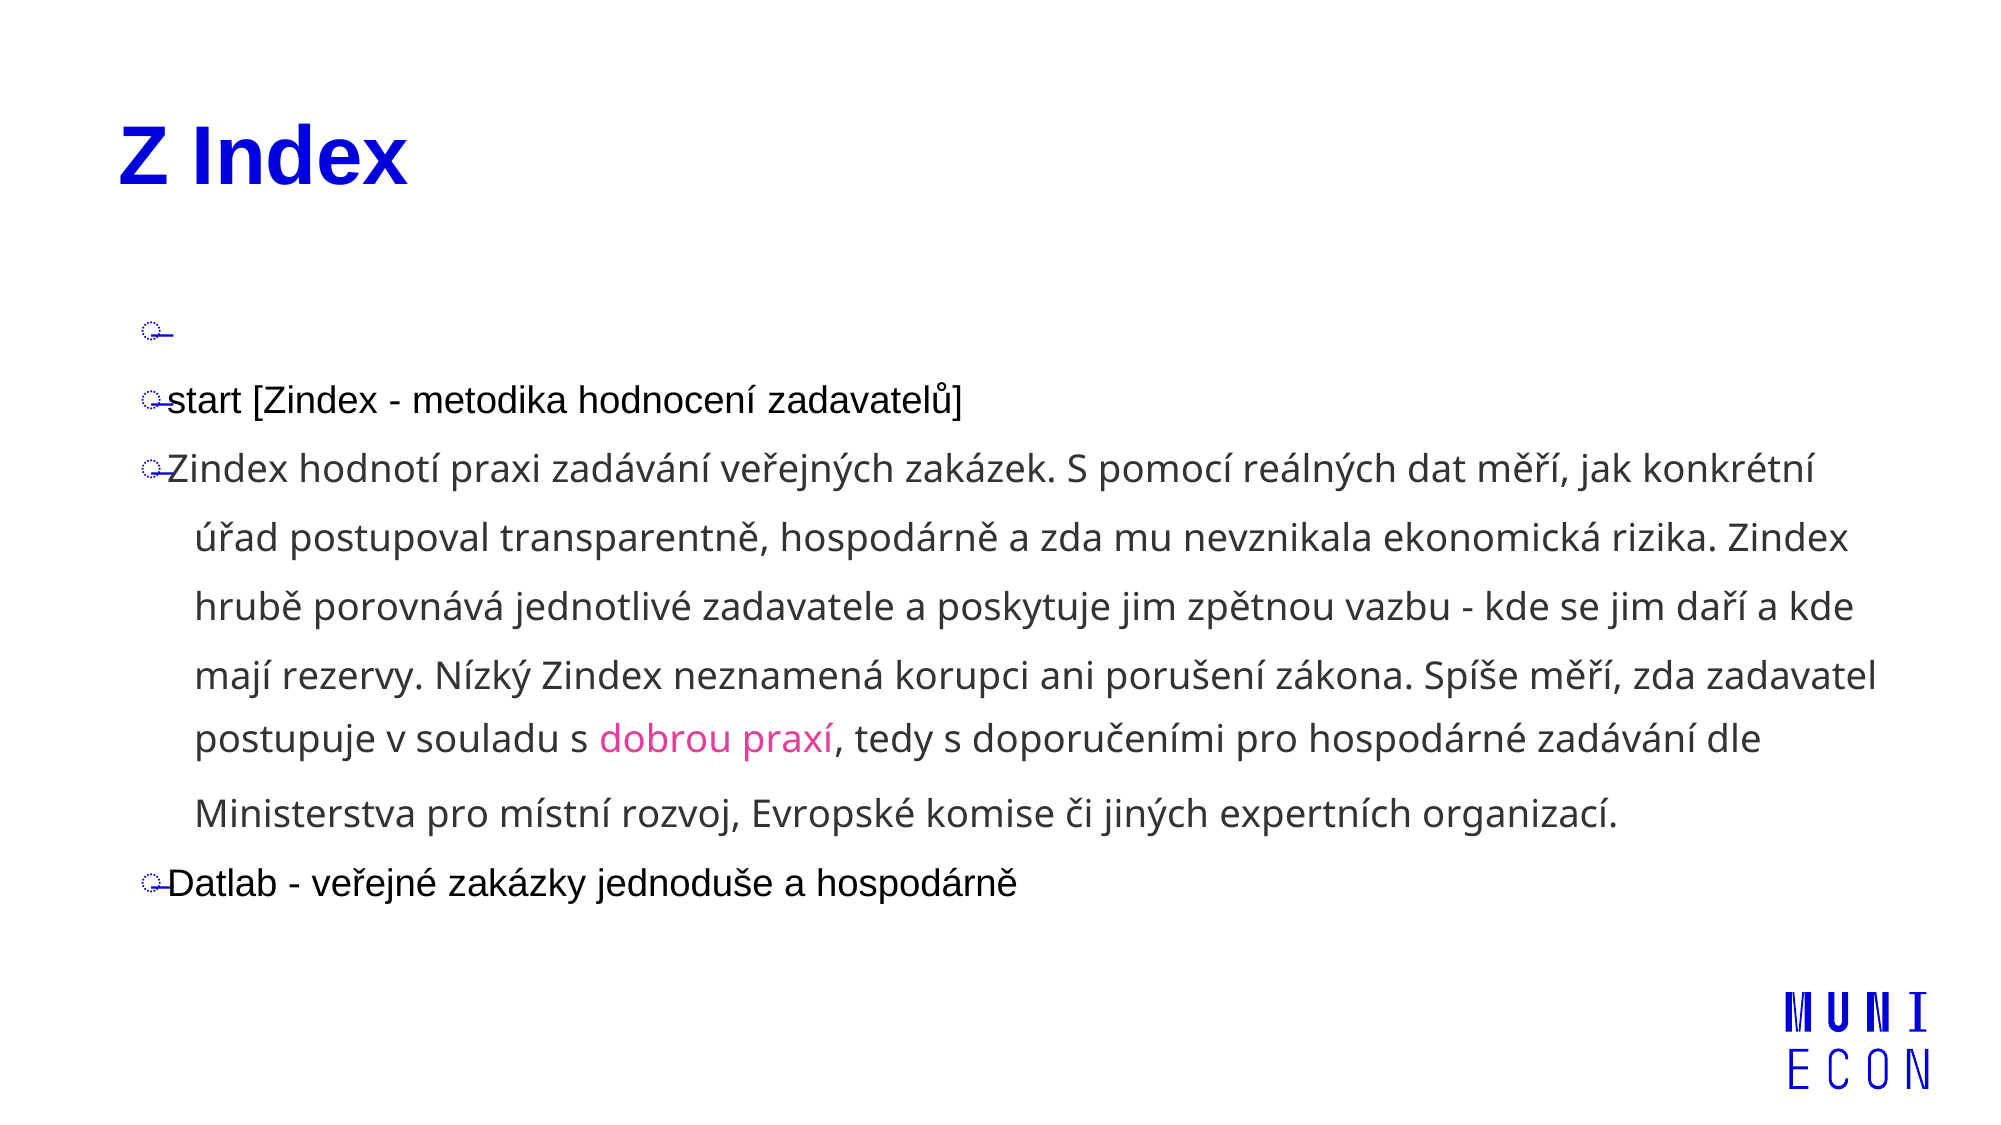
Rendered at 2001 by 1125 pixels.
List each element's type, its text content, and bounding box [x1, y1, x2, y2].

list start [Zindex - metodika hodnocení zadavatelů] Zindex hodnotí praxi zadávání veřejných zakázek. S pomocí reálných dat měří, jak konkrétní úřad postupoval transparentně, hospodárně a zda mu nevznikala ekonomická rizika. Zindex hrubě porovnává jednotlivé zadavatele a poskytuje jim zpětnou vazbu - kde se jim daří a kde mají rezervy. Nízký Zindex neznamená korupci ani porušení zákona. Spíše měří, zda zadavatel postupuje v souladu s dobrou praxí, tedy s doporučeními pro hospodárné zadávání dle Ministerstva pro místní rozvoj, Evropské komise či jiných expertních organizací. Datlab - veřejné zakázky jednoduše a hospodárně [118, 277, 1883, 957]
title Z Index [118, 118, 1883, 193]
